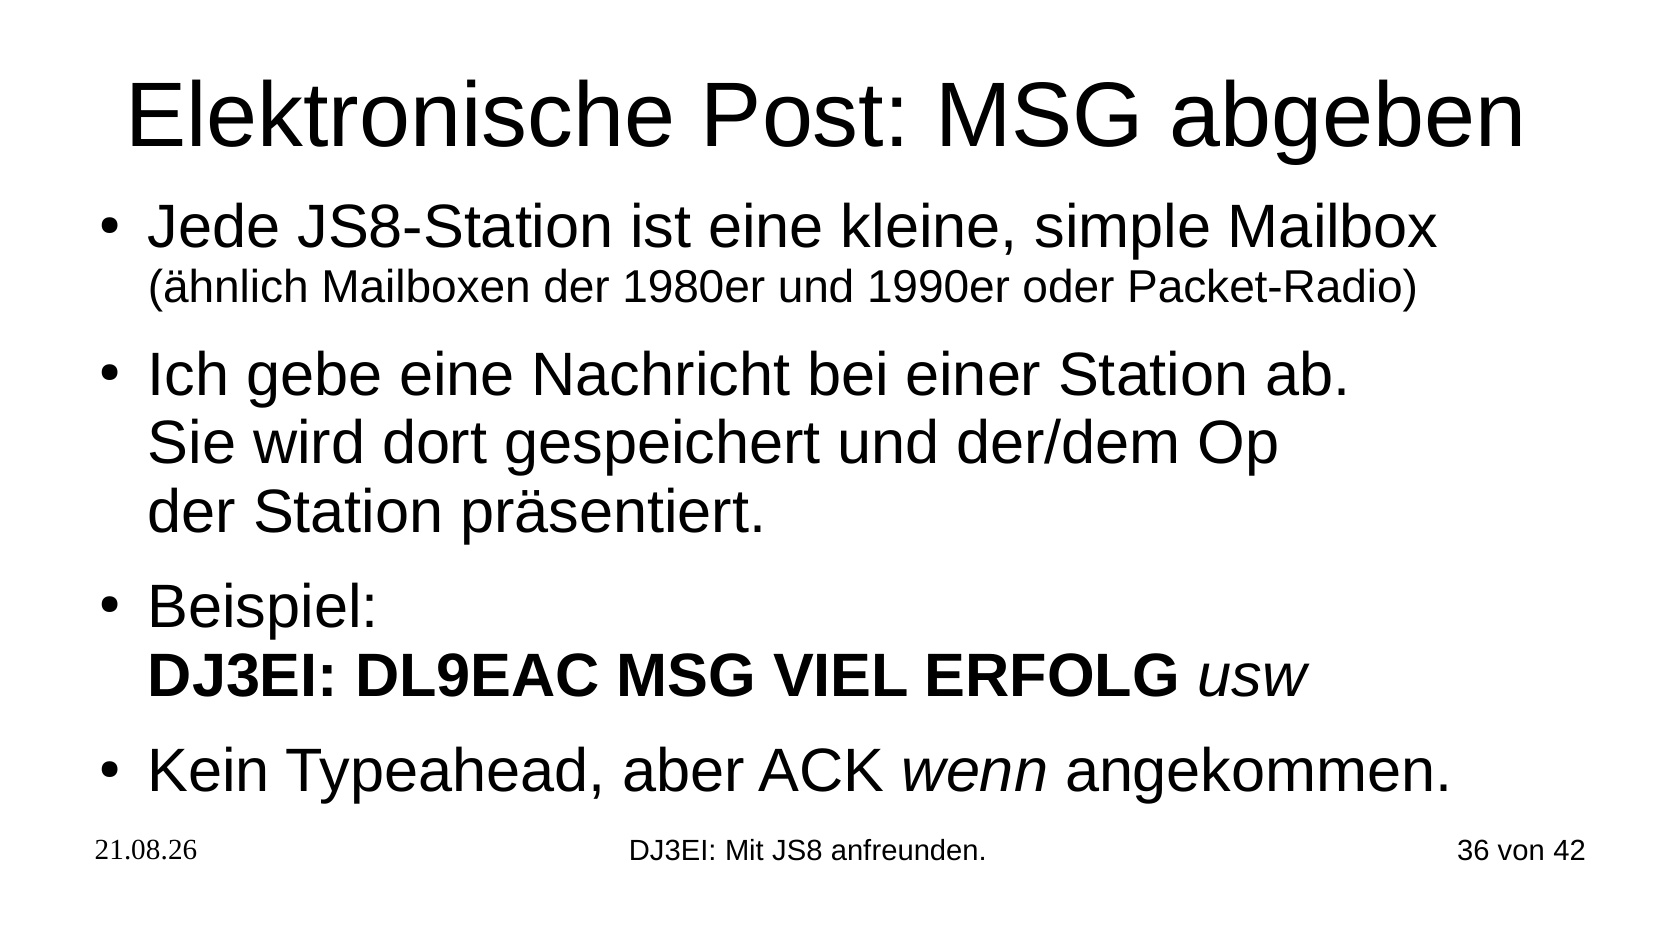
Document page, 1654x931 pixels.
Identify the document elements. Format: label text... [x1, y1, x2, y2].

title Elektronische Post: MSG abgeben [82, 37, 1571, 192]
list Jede JS8-Station ist eine kleine, simple Mailbox (ähnlich Mailboxen der 1980er und 1990er oder Packet-Radio) Ich gebe eine Nachricht bei einer Station ab. Sie wird dort gespeichert und der/dem Op der Station präsentiert. Beispiel: DJ3EI: DL9EAC MSG VIEL ERFOLG usw Kein Typeahead, aber ACK wenn angekommen. [82, 192, 1571, 815]
